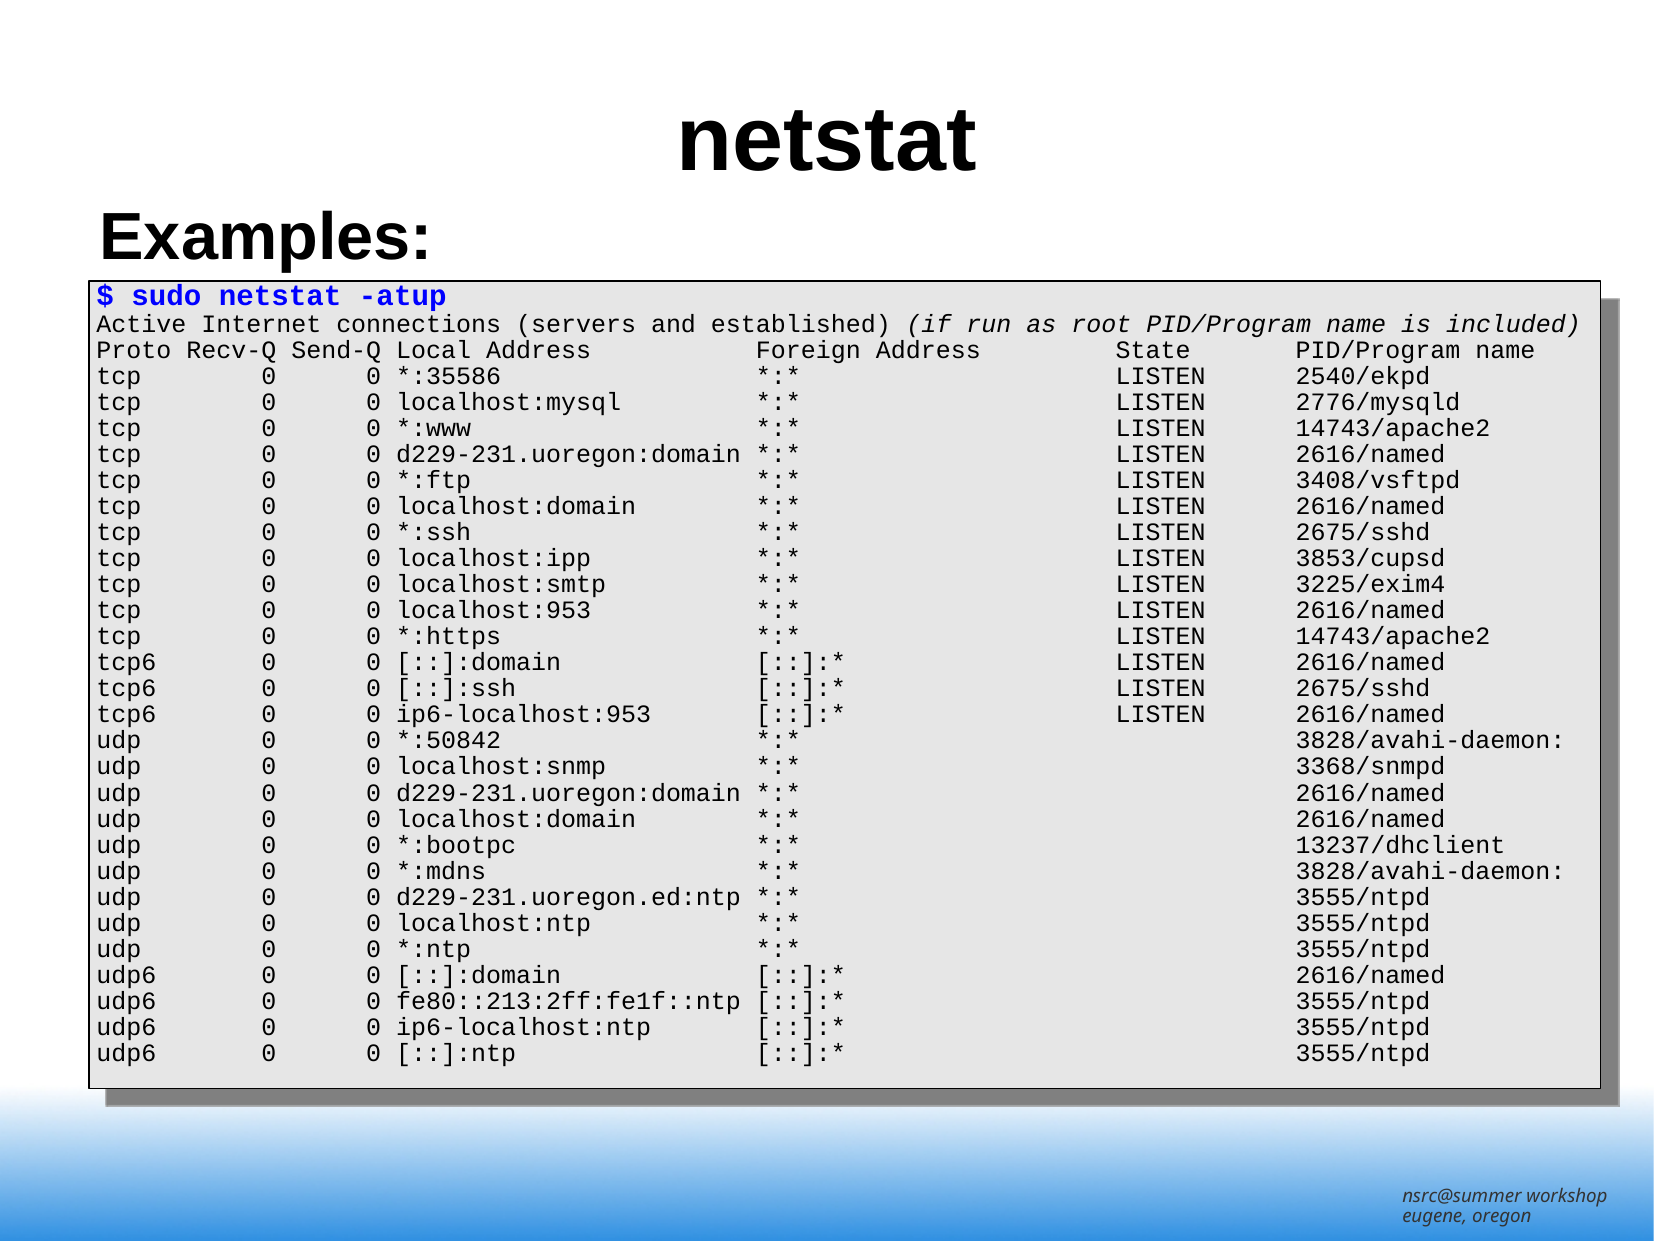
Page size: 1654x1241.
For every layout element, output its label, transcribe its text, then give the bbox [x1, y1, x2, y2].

list Examples: [82, 195, 1571, 308]
text_box $ sudo netstat -atup Active Internet connections (servers and established) (if run as root PID/Program name is included) Proto Recv-Q Send-Q Local Address Foreign Address State PID/Program name tcp 0 0 *:35586 *:* LISTEN 2540/ekpd tcp 0 0 localhost:mysql *:* LISTEN 2776/mysqld tcp 0 0 *:www *:* LISTEN 14743/apache2 tcp 0 0 d229-231.uoregon:domain *:* LISTEN 2616/named tcp 0 0 *:ftp *:* LISTEN 3408/vsftpd tcp 0 0 localhost:domain *:* LISTEN 2616/named tcp 0 0 *:ssh *:* LISTEN 2675/sshd tcp 0 0 localhost:ipp *:* LISTEN 3853/cupsd tcp 0 0 localhost:smtp *:* LISTEN 3225/exim4 tcp 0 0 localhost:953 *:* LISTEN 2616/named tcp 0 0 *:https *:* LISTEN 14743/apache2 tcp6 0 0 [::]:domain [::]:* LISTEN 2616/named tcp6 0 0 [::]:ssh [::]:* LISTEN 2675/sshd tcp6 0 0 ip6-localhost:953 [::]:* LISTEN 2616/named udp 0 0 *:50842 *:* 3828/avahi-daemon: udp 0 0 localhost:snmp *:* 3368/snmpd udp 0 0 d229-231.uoregon:domain *:* 2616/named udp 0 0 localhost:domain *:* 2616/named udp 0 0 *:bootpc *:* 13237/dhclient udp 0 0 *:mdns *:* 3828/avahi-daemon: udp 0 0 d229-231.uoregon.ed:ntp *:* 3555/ntpd udp 0 0 localhost:ntp *:* 3555/ntpd udp 0 0 *:ntp *:* 3555/ntpd udp6 0 0 [::]:domain [::]:* 2616/named udp6 0 0 fe80::213:2ff:fe1f::ntp [::]:* 3555/ntpd udp6 0 0 ip6-localhost:ntp [::]:* 3555/ntpd udp6 0 0 [::]:ntp [::]:* 3555/ntpd [88, 281, 1601, 1089]
picture [0, 1083, 1654, 1241]
title netstat [82, 45, 1571, 195]
